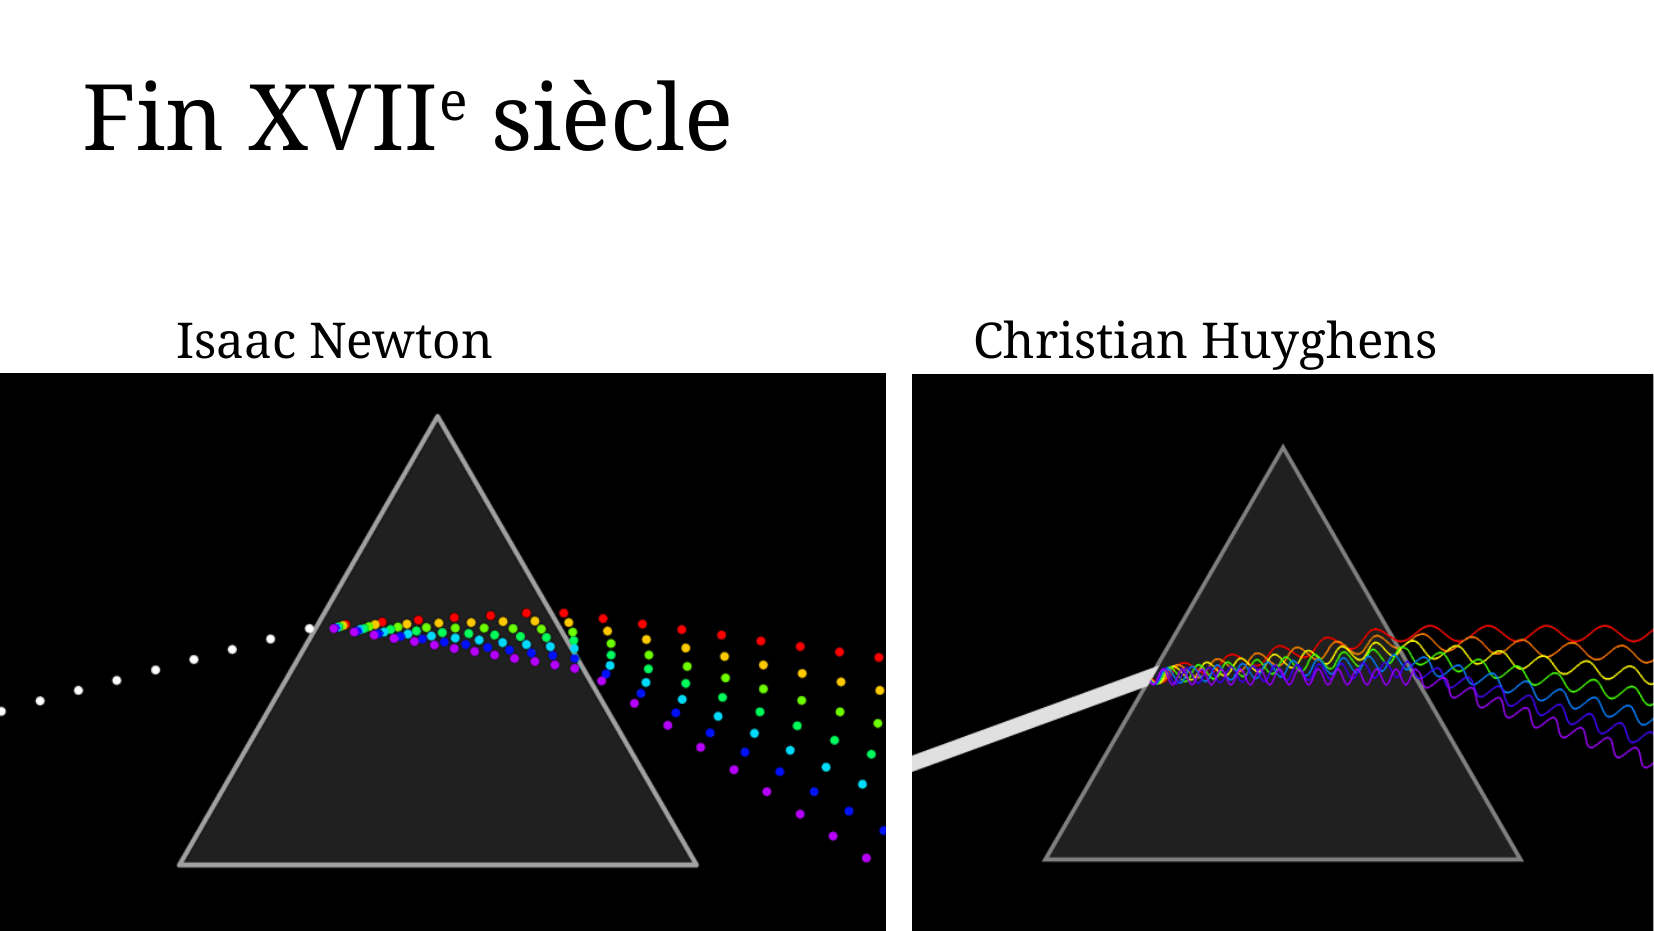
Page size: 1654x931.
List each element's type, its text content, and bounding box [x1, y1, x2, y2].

picture [912, 374, 1654, 931]
list Christian Huyghens [921, 295, 1654, 373]
list Isaac Newton [124, 295, 709, 373]
picture [0, 373, 886, 931]
title Fin XVIIe siècle [82, 37, 1571, 193]
